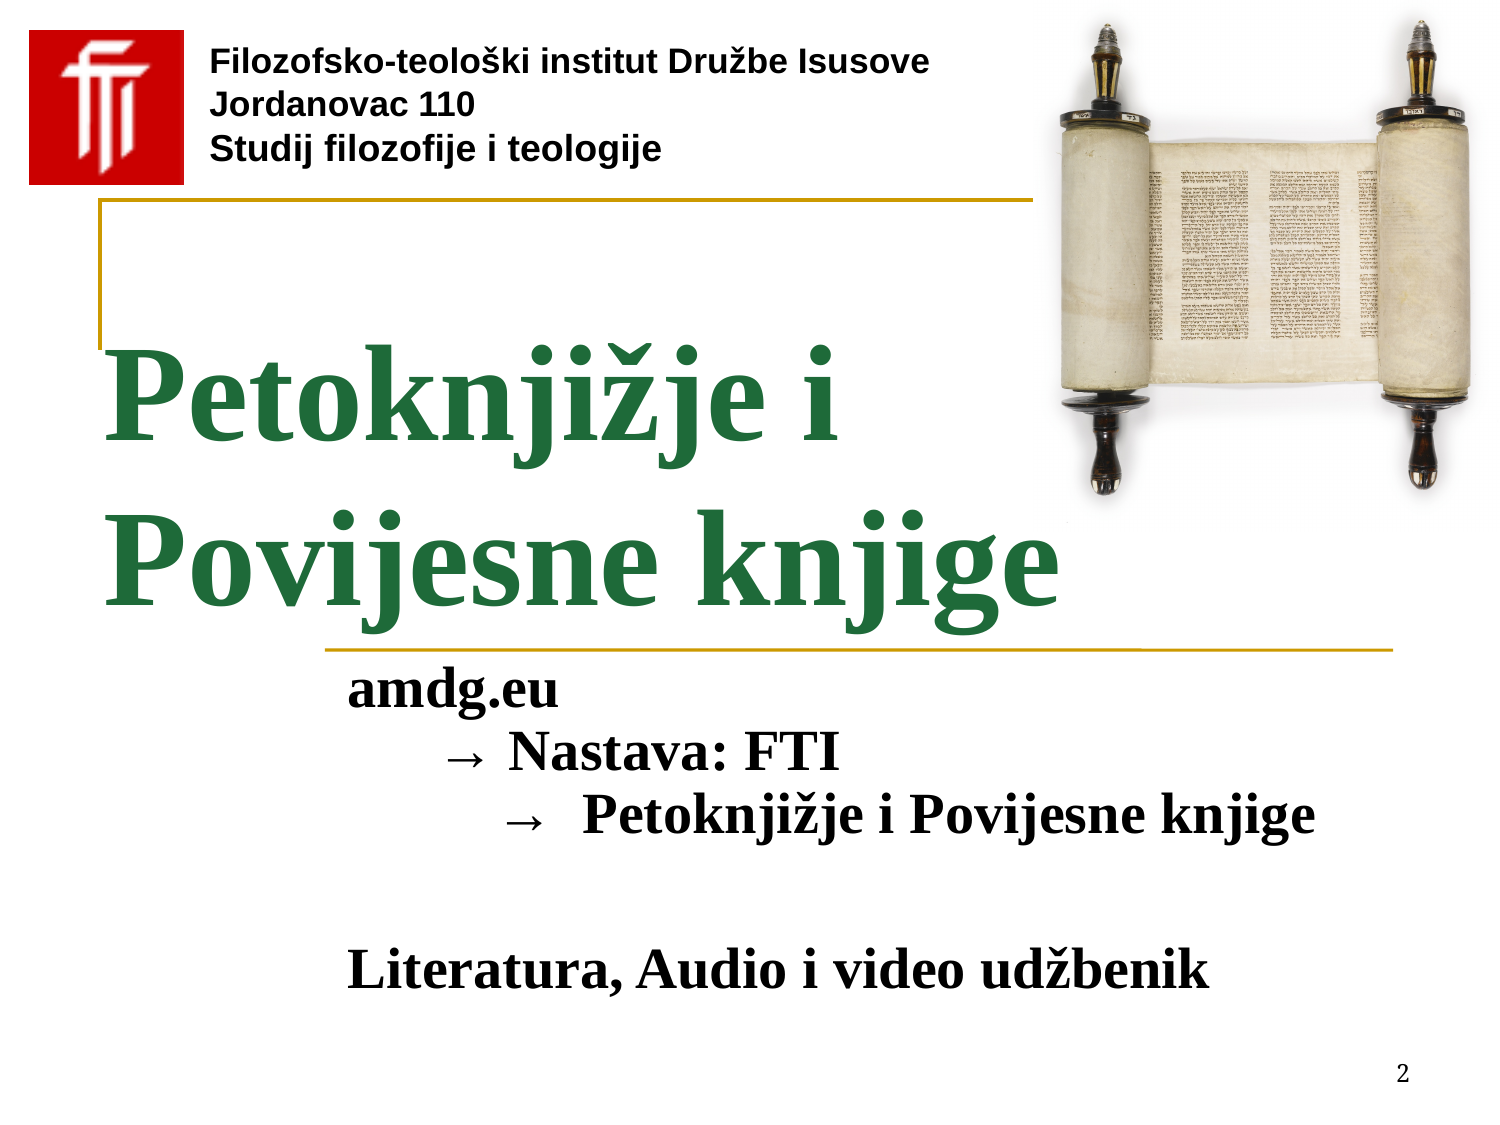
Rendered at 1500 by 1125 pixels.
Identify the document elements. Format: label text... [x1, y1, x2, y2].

text_box Filozofsko-teološki institut Družbe Isusove Jordanovac 110 Studij filozofije i teologije [194, 30, 963, 177]
picture [1033, 0, 1500, 532]
picture [29, 30, 184, 185]
title Petoknjižje i Povijesne knjige [88, 295, 1375, 650]
subtitle amdg.eu → Nastava: FTI → Petoknjižje i Povijesne knjige Literatura, Audio i video udžbenik [295, 649, 1500, 1125]
